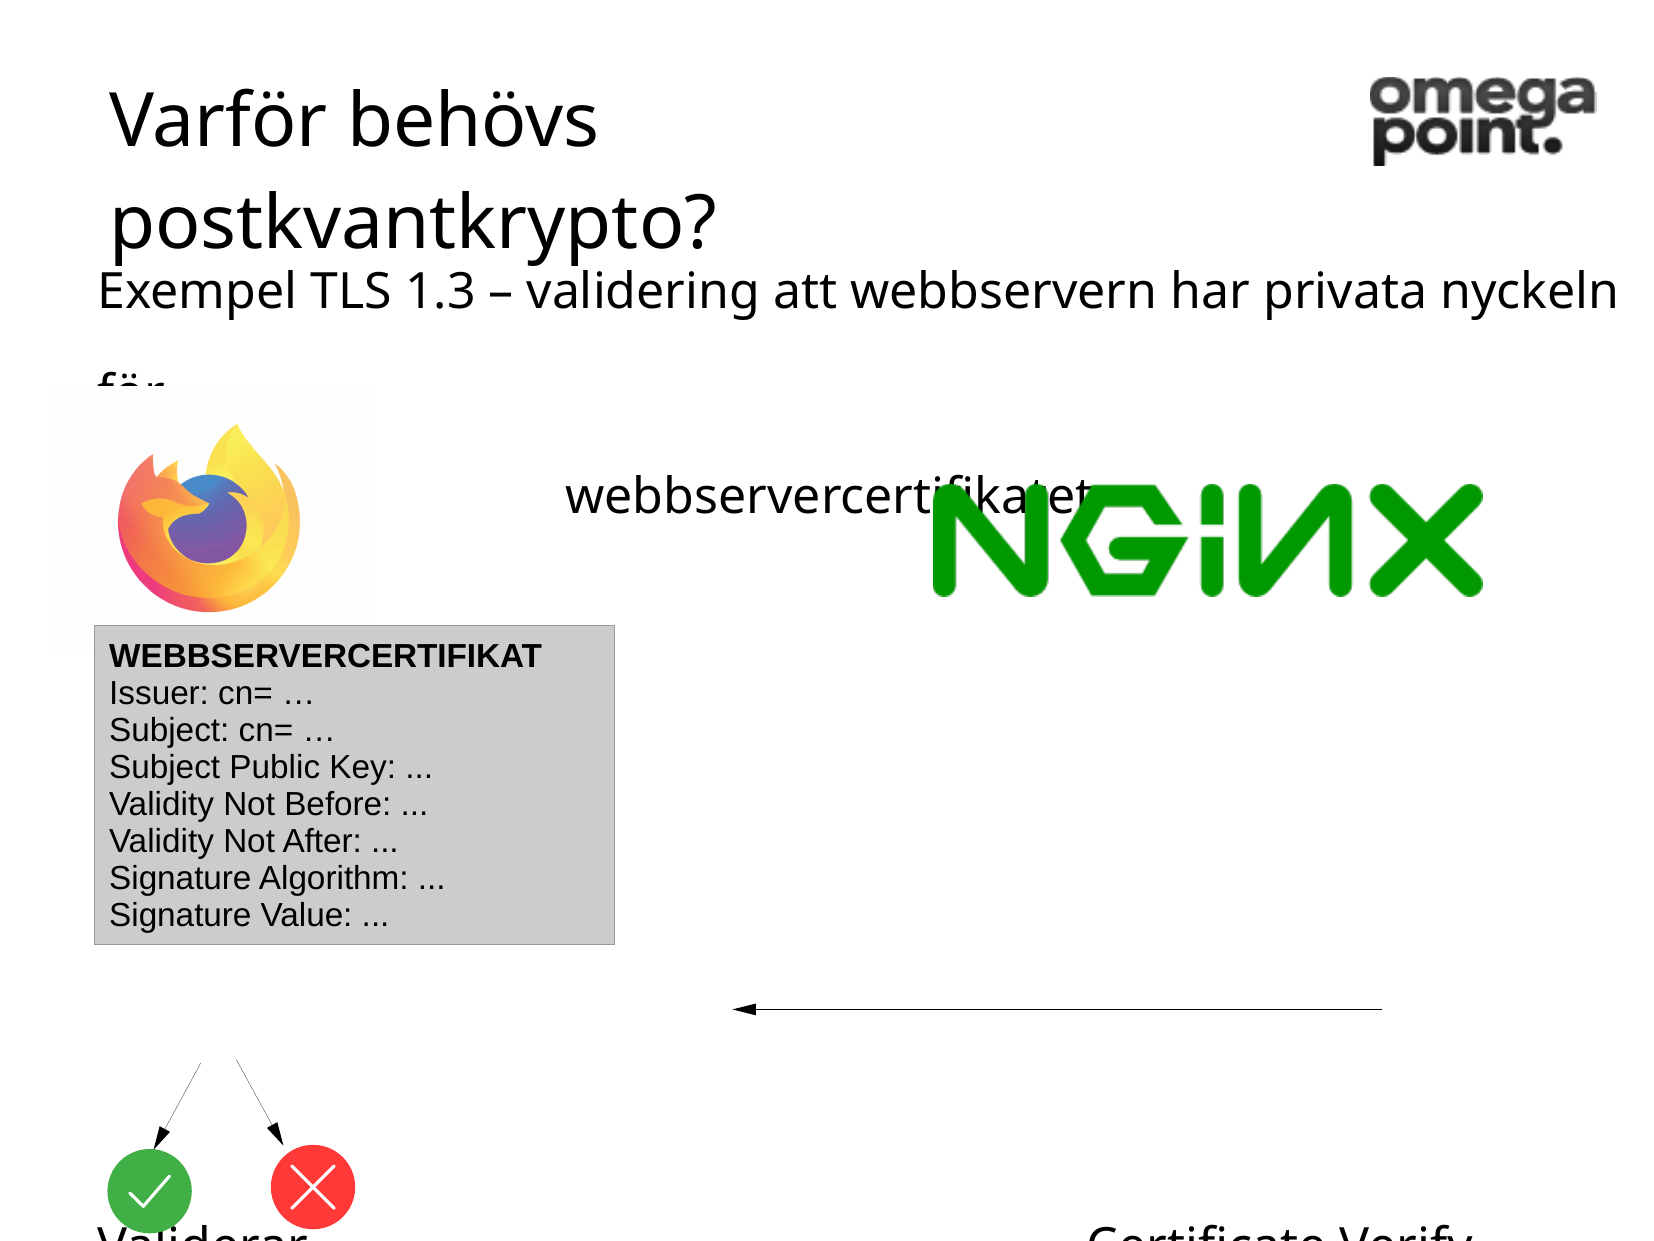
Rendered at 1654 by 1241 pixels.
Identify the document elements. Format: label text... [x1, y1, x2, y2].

text_box Varför behövs postkvantkrypto? [94, 59, 1219, 261]
picture [47, 386, 371, 650]
picture [933, 484, 1483, 597]
text_box Exempel TLS 1.3 – validering att webbservern har privata nyckeln för webbservercertifikatet Validerar Certificate Verify ”Certificate Verify”-signatur [47, 213, 1642, 1241]
text_box [271, 1145, 355, 1229]
text_box [108, 1149, 191, 1233]
text_box WEBBSERVERCERTIFIKAT Issuer: cn= … Subject: cn= … Subject Public Key: ... Validity Not Before: ... Validity Not After: ... Signature Algorithm: ... Signature Value: ... [94, 625, 615, 945]
picture [1370, 77, 1597, 166]
